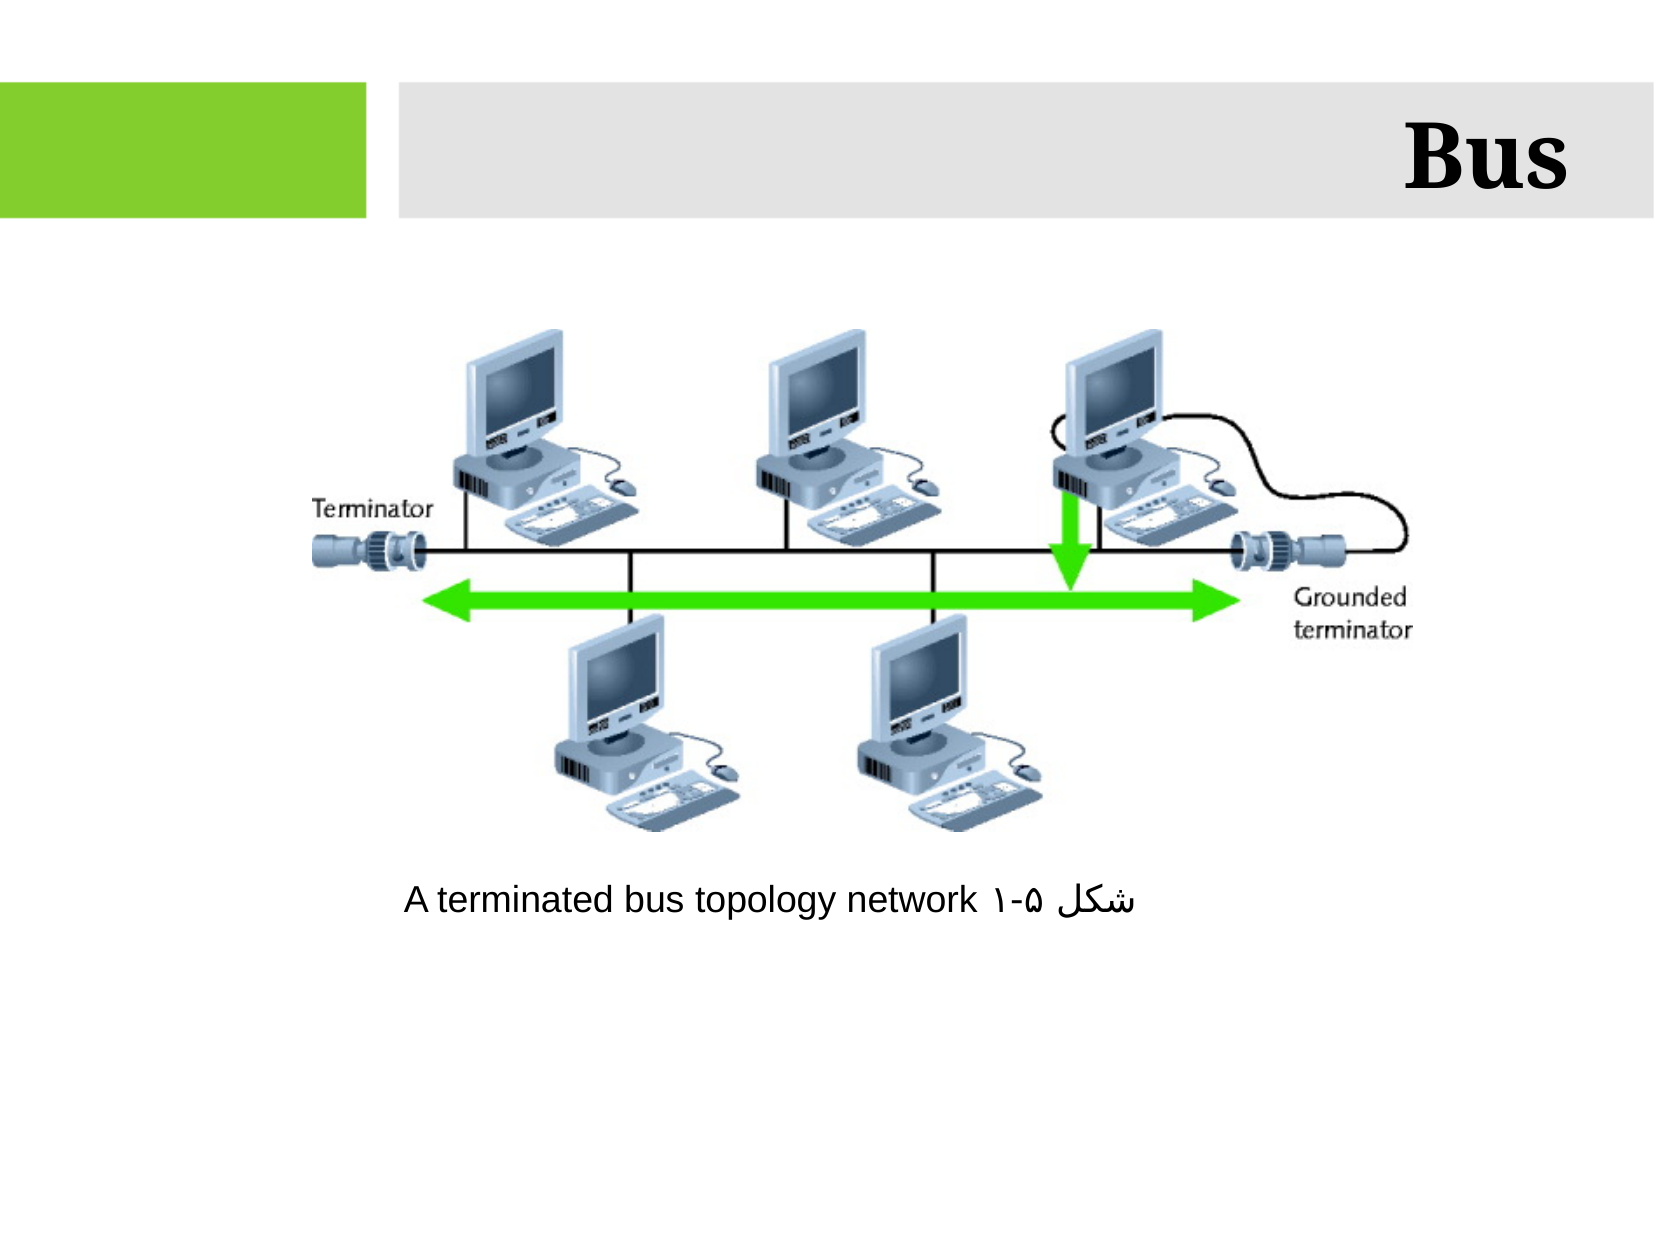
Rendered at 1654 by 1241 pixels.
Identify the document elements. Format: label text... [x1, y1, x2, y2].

text_box شکل ۵-۱ A terminated bus topology network [275, 866, 1301, 928]
title Bus [82, 49, 1571, 257]
picture [0, 0, 1654, 1241]
